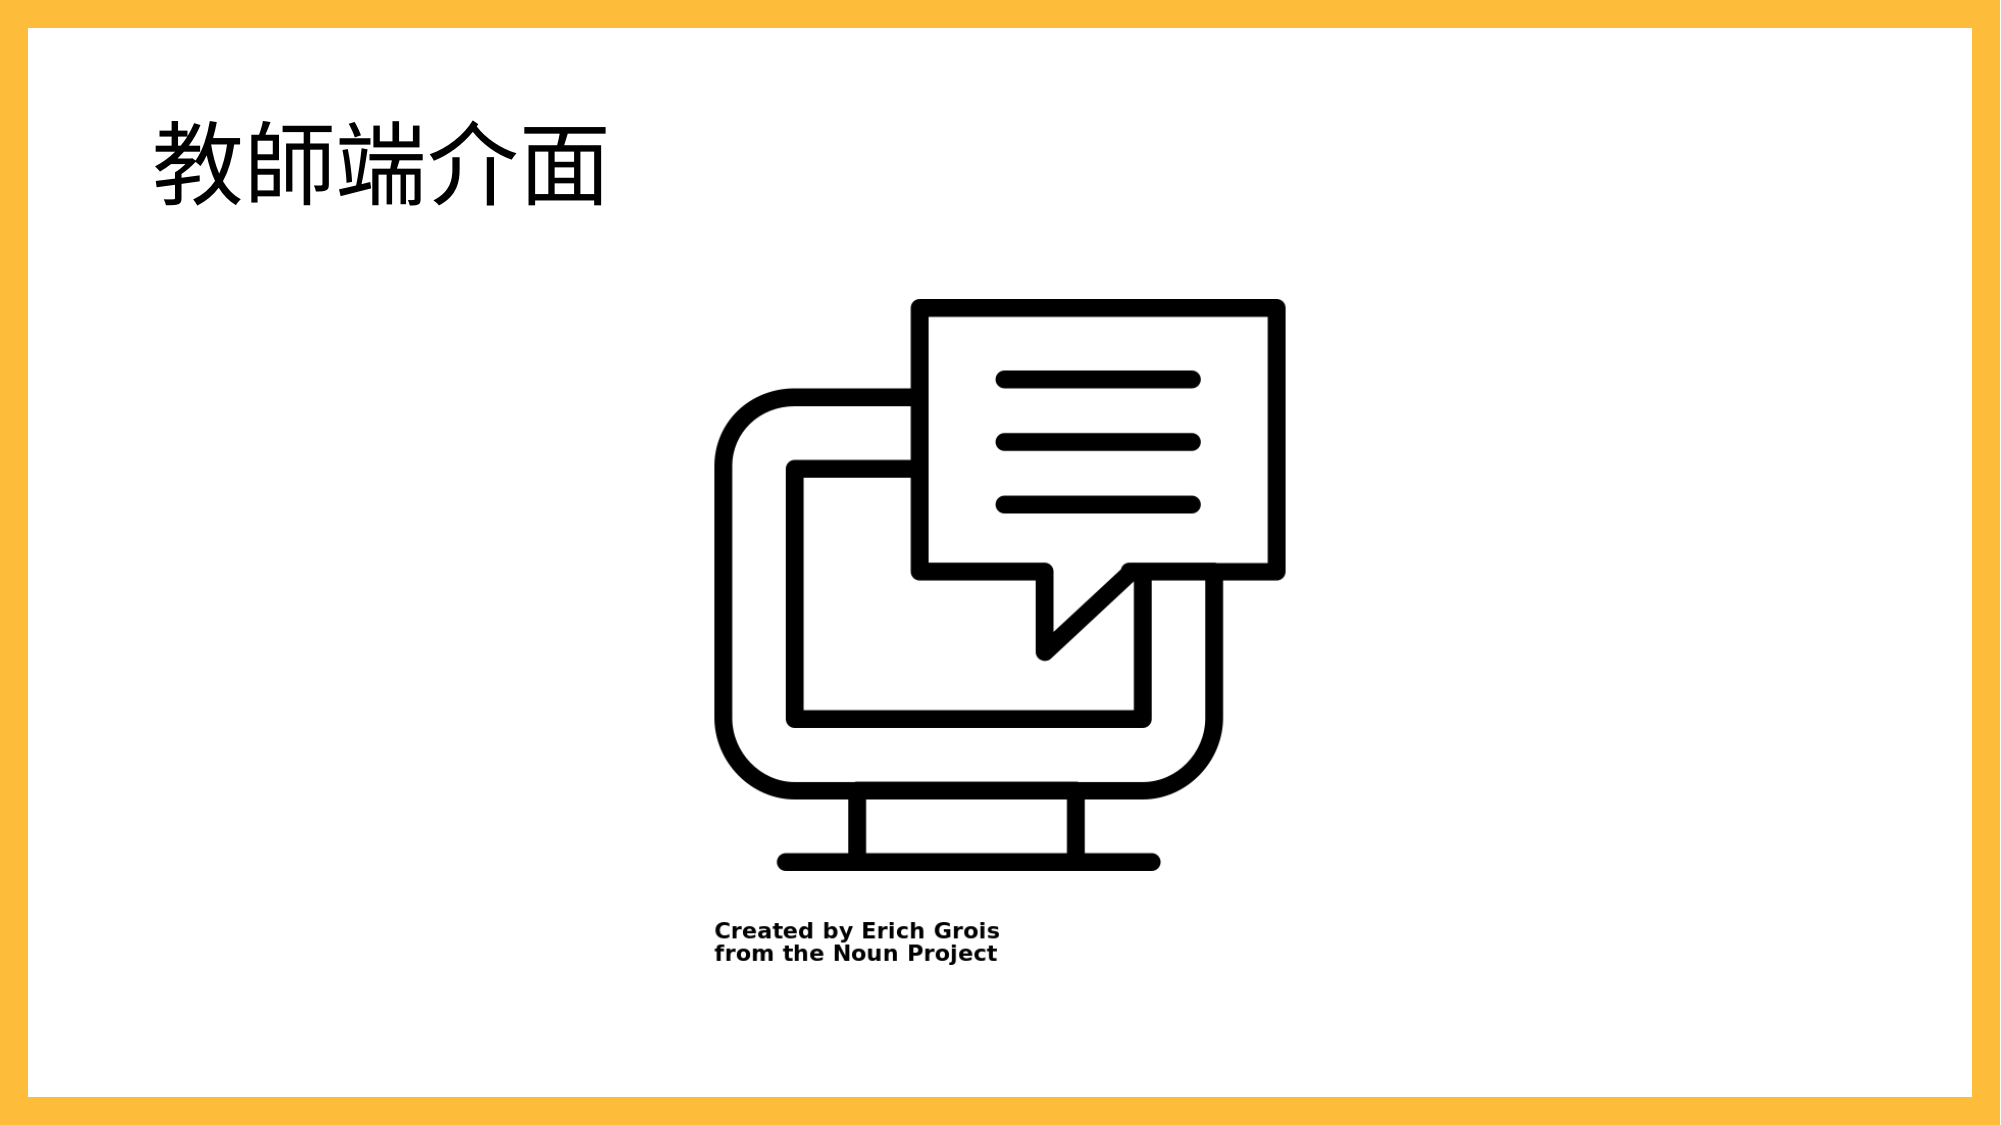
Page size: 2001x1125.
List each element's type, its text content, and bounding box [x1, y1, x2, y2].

picture [643, 299, 1357, 1014]
title 教師端介面 [137, 59, 1863, 278]
